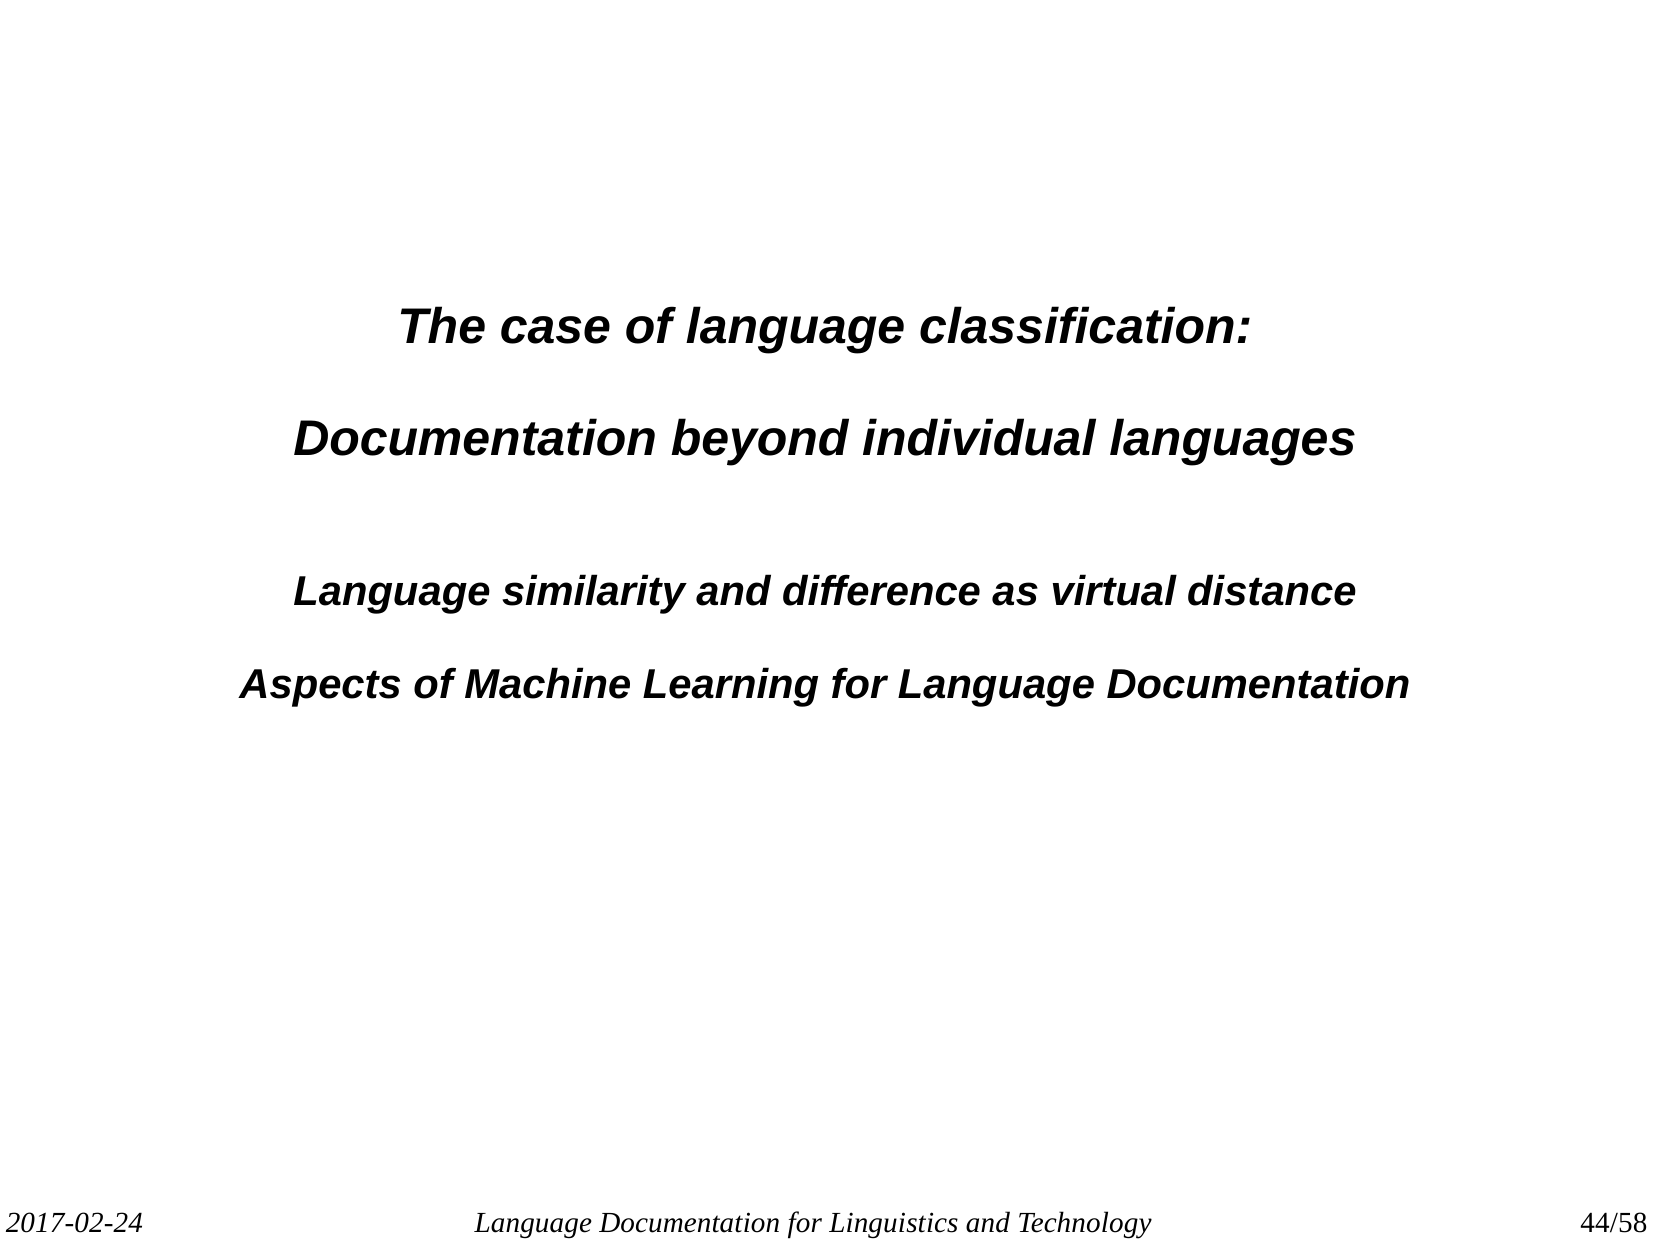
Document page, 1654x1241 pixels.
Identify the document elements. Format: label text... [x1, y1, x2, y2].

title The case of language classification: Documentation beyond individual languages Language similarity and difference as virtual distance Aspects of Machine Learning for Language Documentation [0, 240, 1654, 766]
